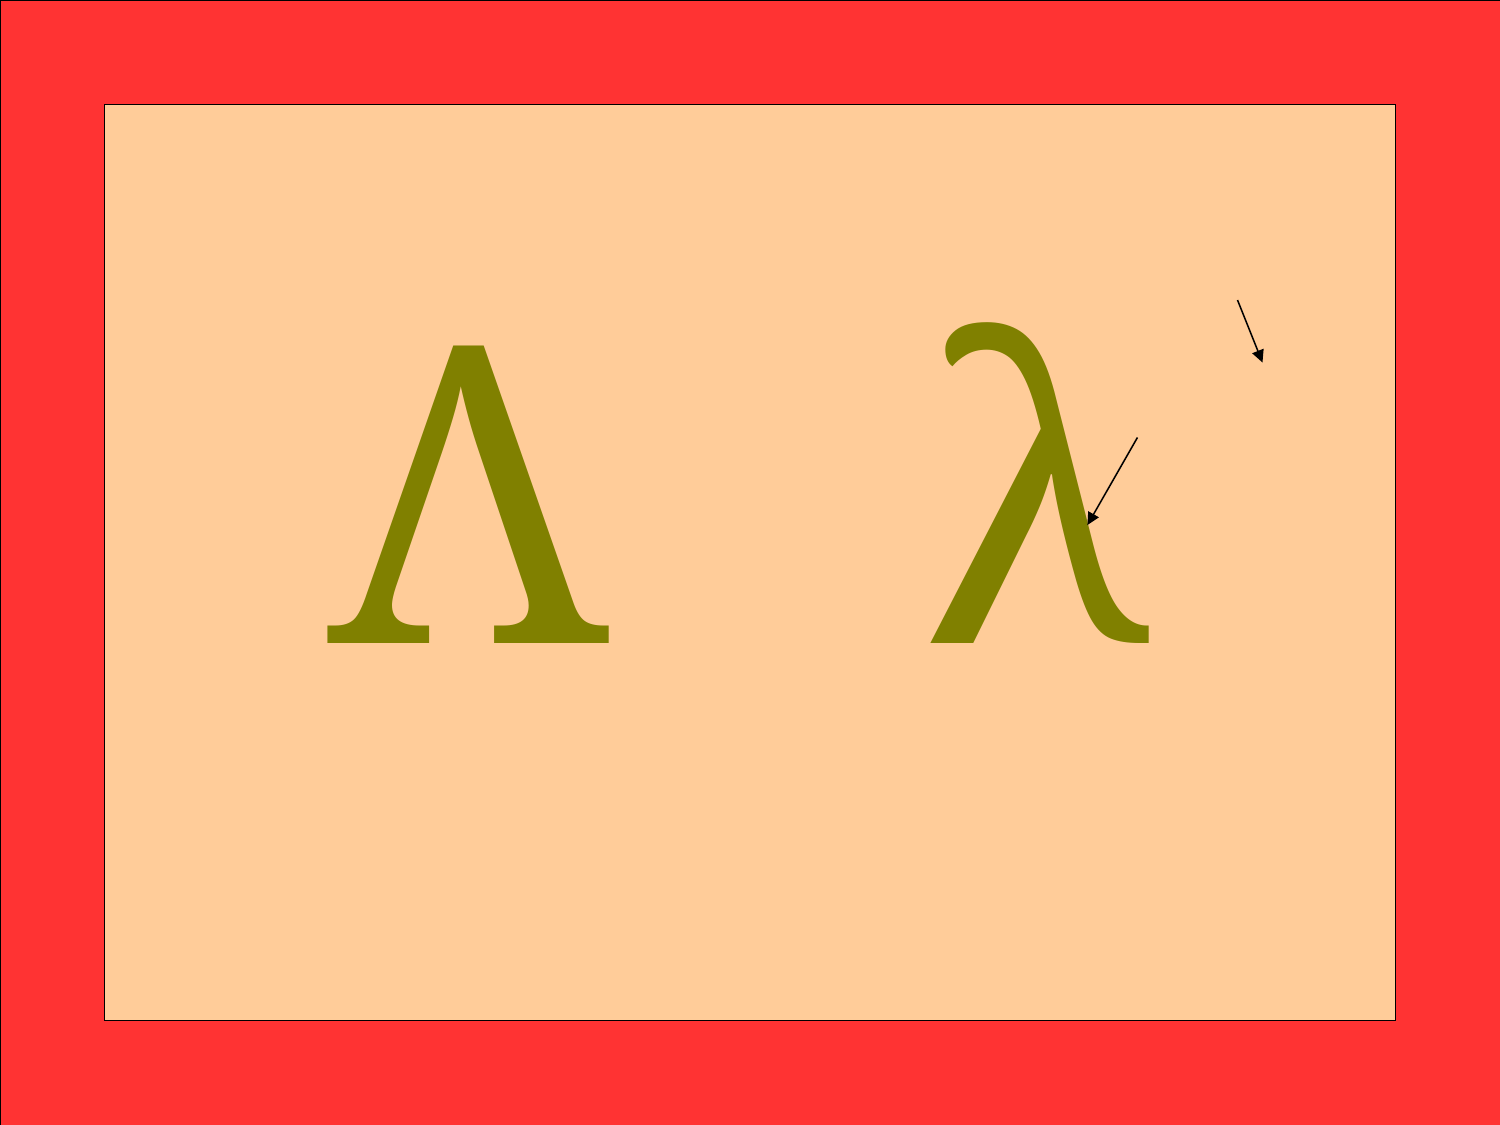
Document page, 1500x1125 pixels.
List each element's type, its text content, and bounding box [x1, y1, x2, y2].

text_box [0, 0, 1500, 1125]
text_box Λ λ [312, 190, 1366, 774]
